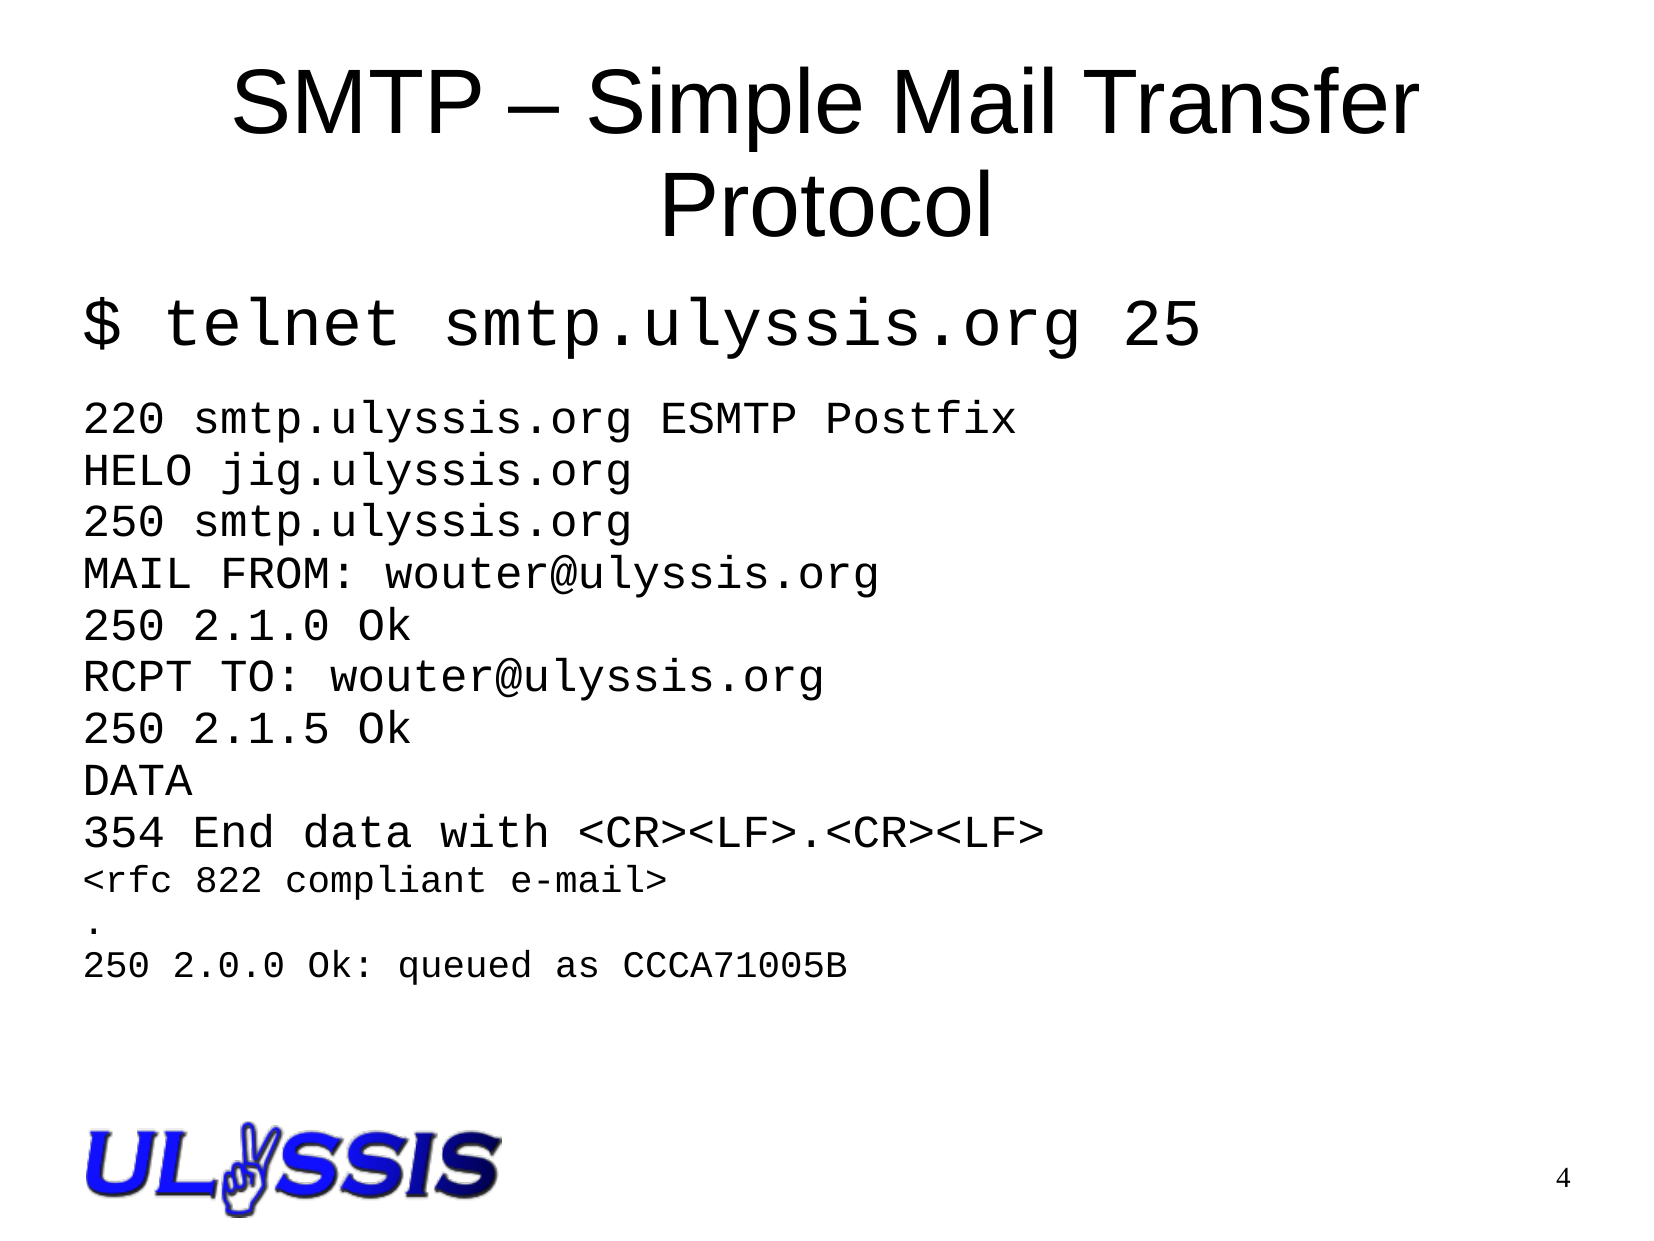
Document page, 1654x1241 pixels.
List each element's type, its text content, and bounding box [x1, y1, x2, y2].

picture [86, 1121, 502, 1218]
list $ telnet smtp.ulyssis.org 25 220 smtp.ulyssis.org ESMTP Postfix HELO jig.ulyssis.org 250 smtp.ulyssis.org MAIL FROM: wouter@ulyssis.org 250 2.1.0 Ok RCPT TO: wouter@ulyssis.org 250 2.1.5 Ok DATA 354 End data with <CR><LF>.<CR><LF> <rfc 822 compliant e-mail> . 250 2.0.0 Ok: queued as CCCA71005B [82, 290, 1571, 1034]
title SMTP – Simple Mail Transfer Protocol [82, 49, 1571, 257]
